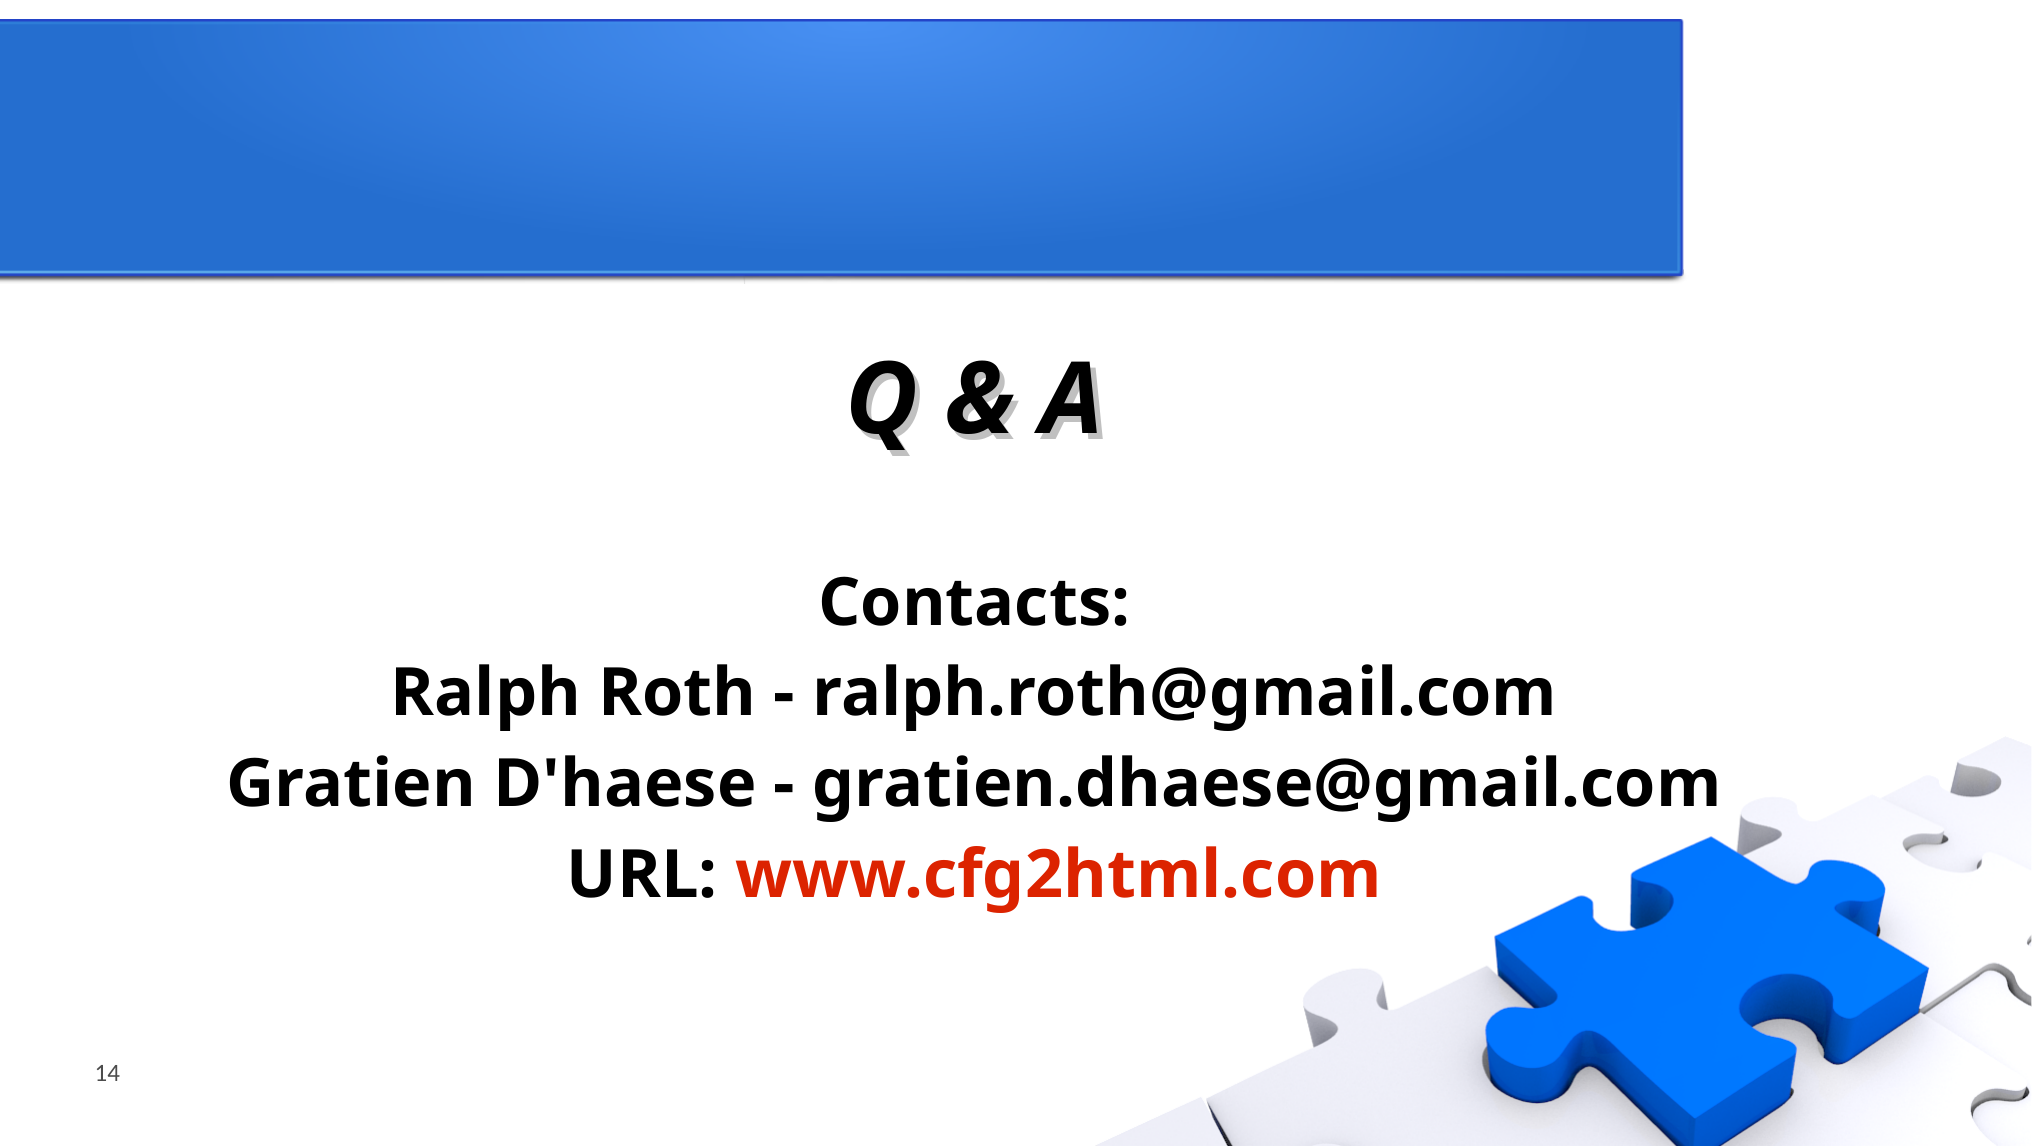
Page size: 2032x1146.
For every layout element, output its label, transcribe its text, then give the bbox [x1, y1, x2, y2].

picture [0, 19, 1689, 284]
title Q & A Contacts: Ralph Roth - ralph.roth@gmail.com Gratien D'haese - gratien.dhaese@gmail.com URL: www.cfg2html.com [129, 322, 1819, 922]
picture [1071, 605, 2032, 1146]
